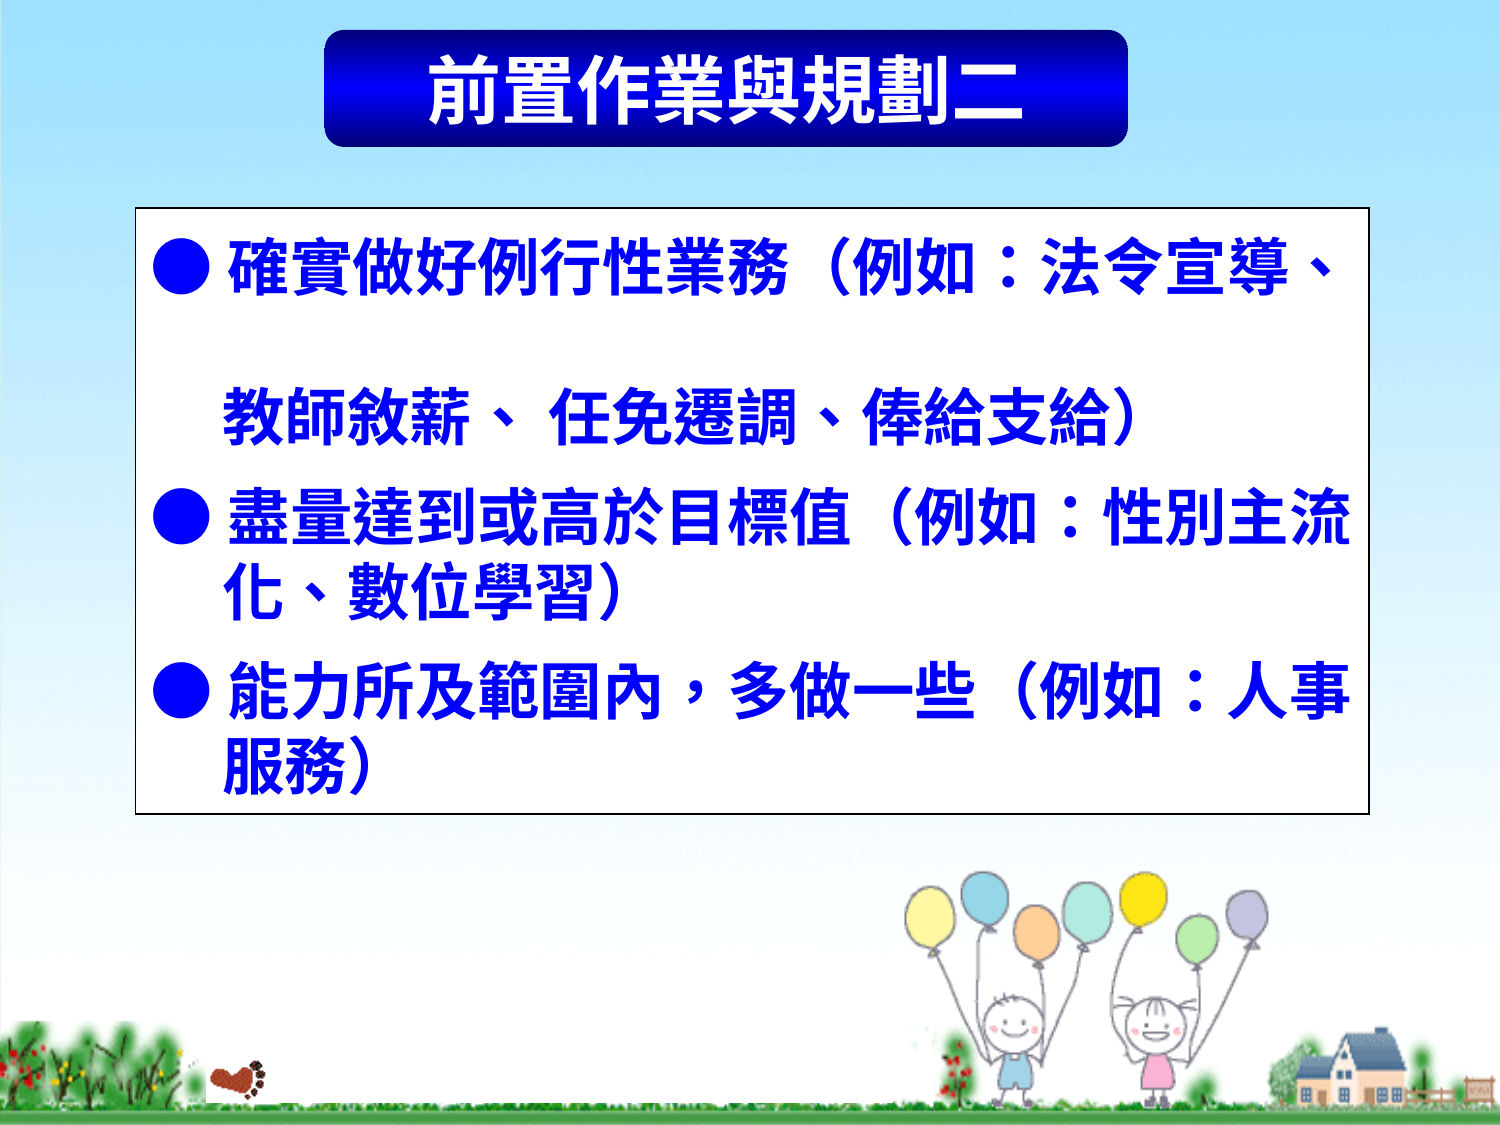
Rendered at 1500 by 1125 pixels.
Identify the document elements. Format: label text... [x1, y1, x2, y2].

text_box 前置作業與規劃二 [324, 29, 1128, 147]
picture [0, 0, 1500, 1125]
text_box ●確實做好例行性業務（例如：法令宣導、 教師敘薪、 任免遷調、俸給支給） ●盡量達到或高於目標值（例如：性別主流 化、數位學習） ●能力所及範圍內，多做一些（例如：人事 服務） [136, 208, 1369, 814]
